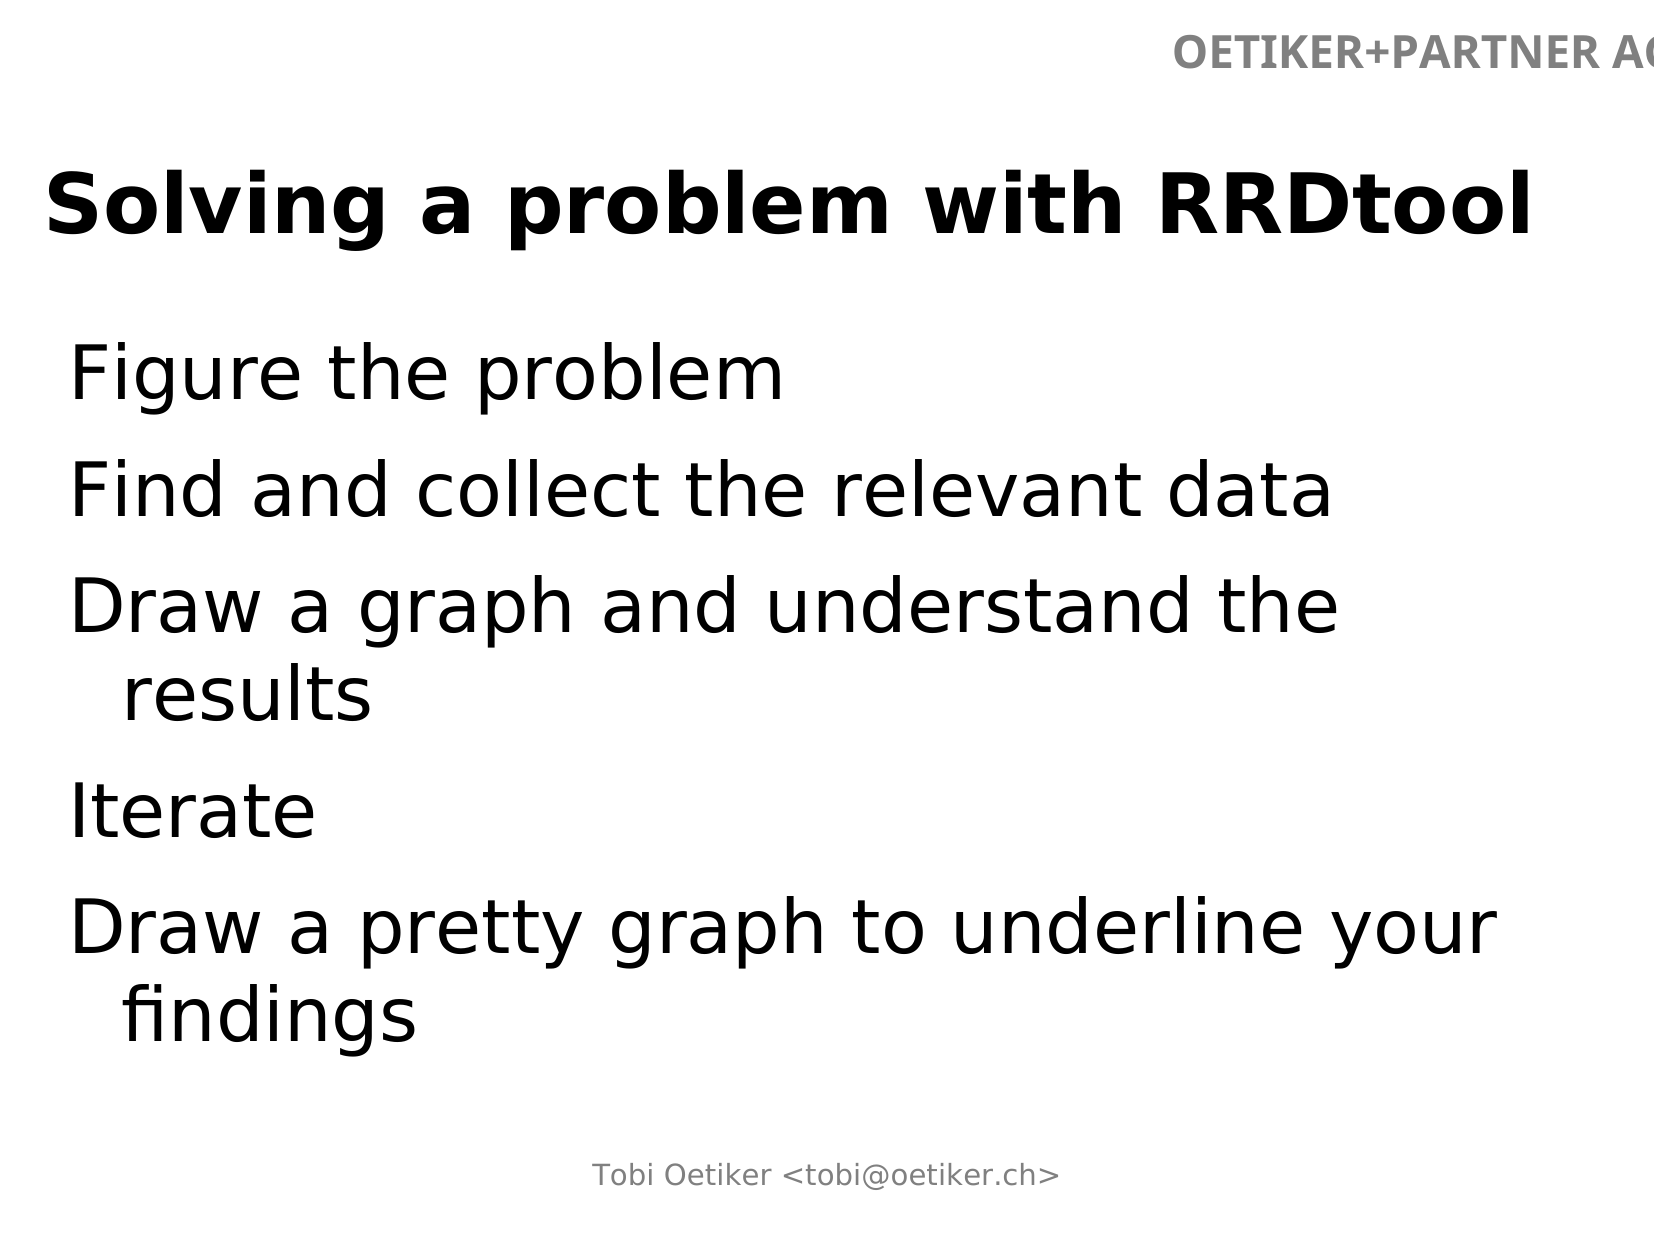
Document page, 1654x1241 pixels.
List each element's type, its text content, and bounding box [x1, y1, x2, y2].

list Figure the problem Find and collect the relevant data Draw a graph and understand the results Iterate Draw a pretty graph to underline your findings [50, 329, 1571, 1099]
title Solving a problem with RRDtool [43, 132, 1581, 277]
